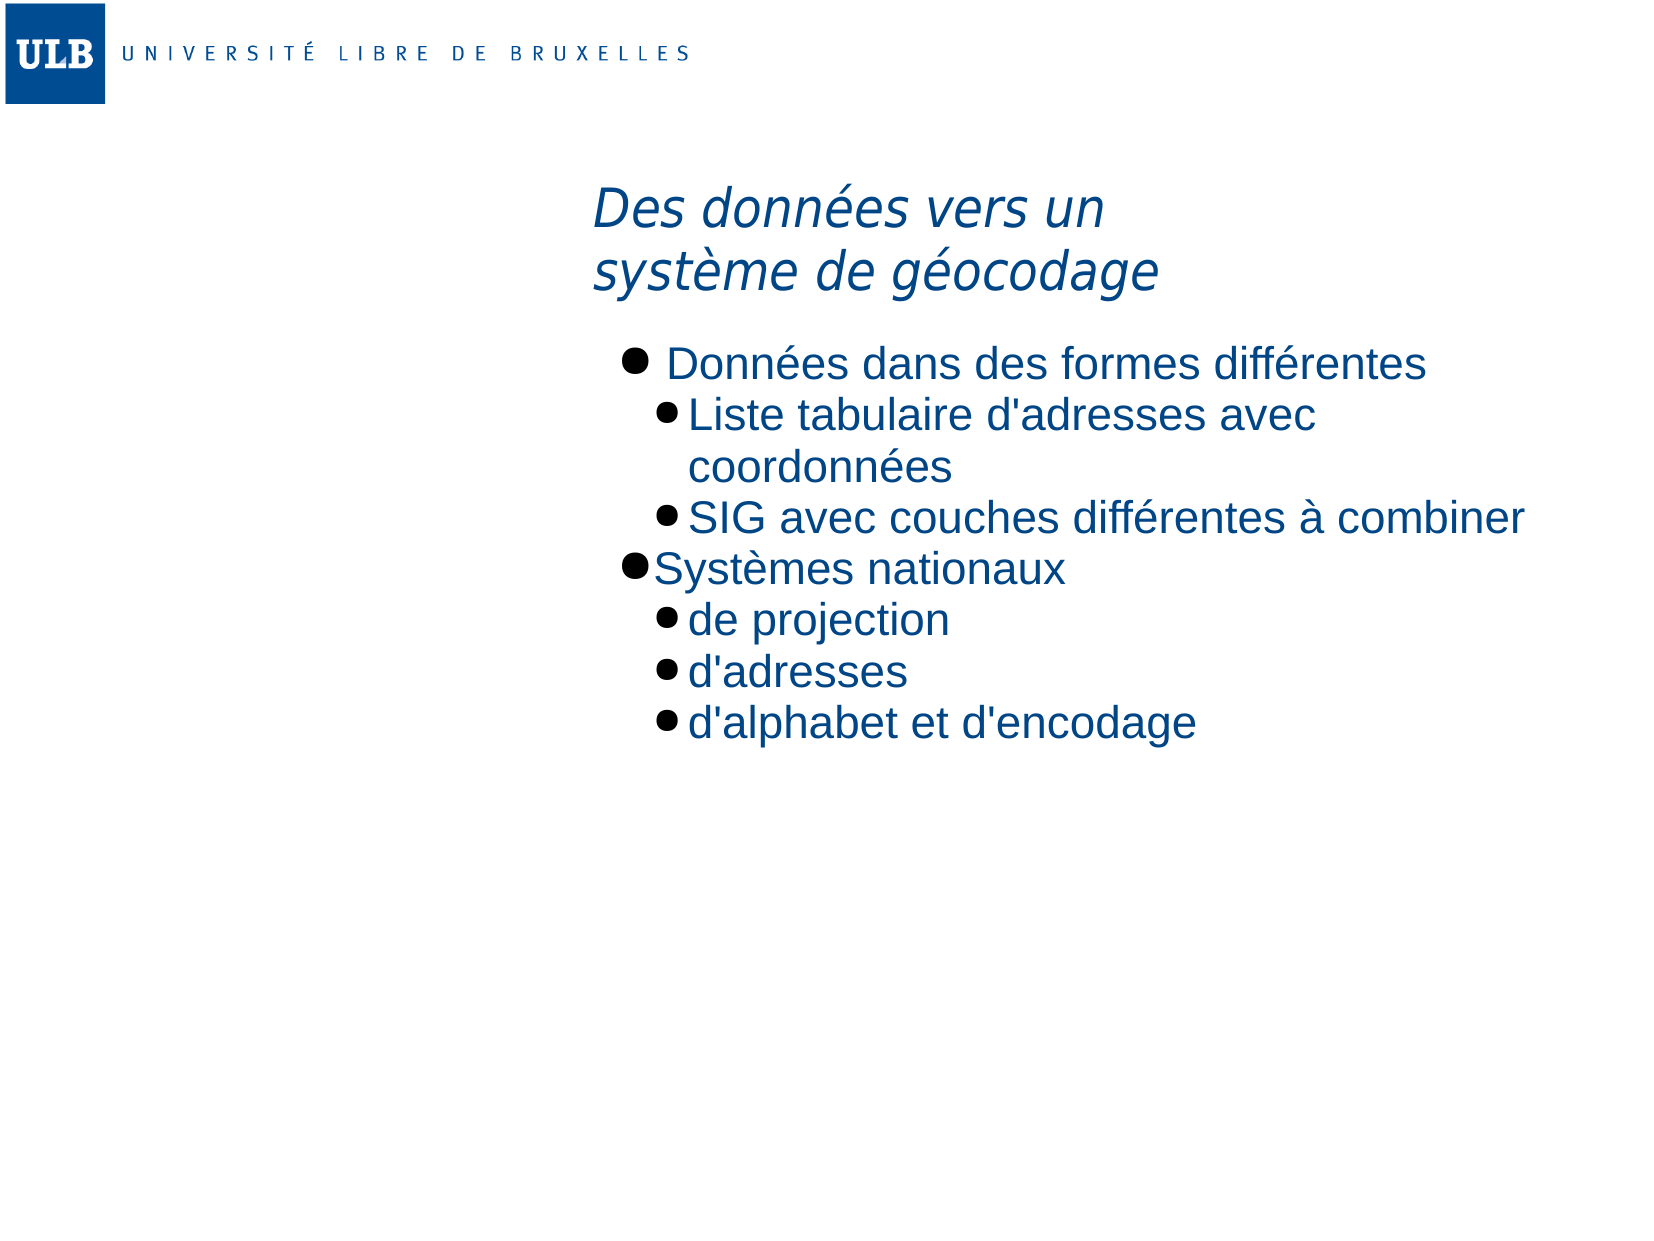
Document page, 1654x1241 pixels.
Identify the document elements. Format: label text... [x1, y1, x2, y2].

text_box Données dans des formes différentes Liste tabulaire d'adresses avec coordonnées SIG avec couches différentes à combiner Systèmes nationaux de projection d'adresses d'alphabet et d'encodage [602, 330, 1548, 756]
picture [0, 0, 700, 107]
text_box Des données vers un système de géocodage [578, 170, 1264, 312]
